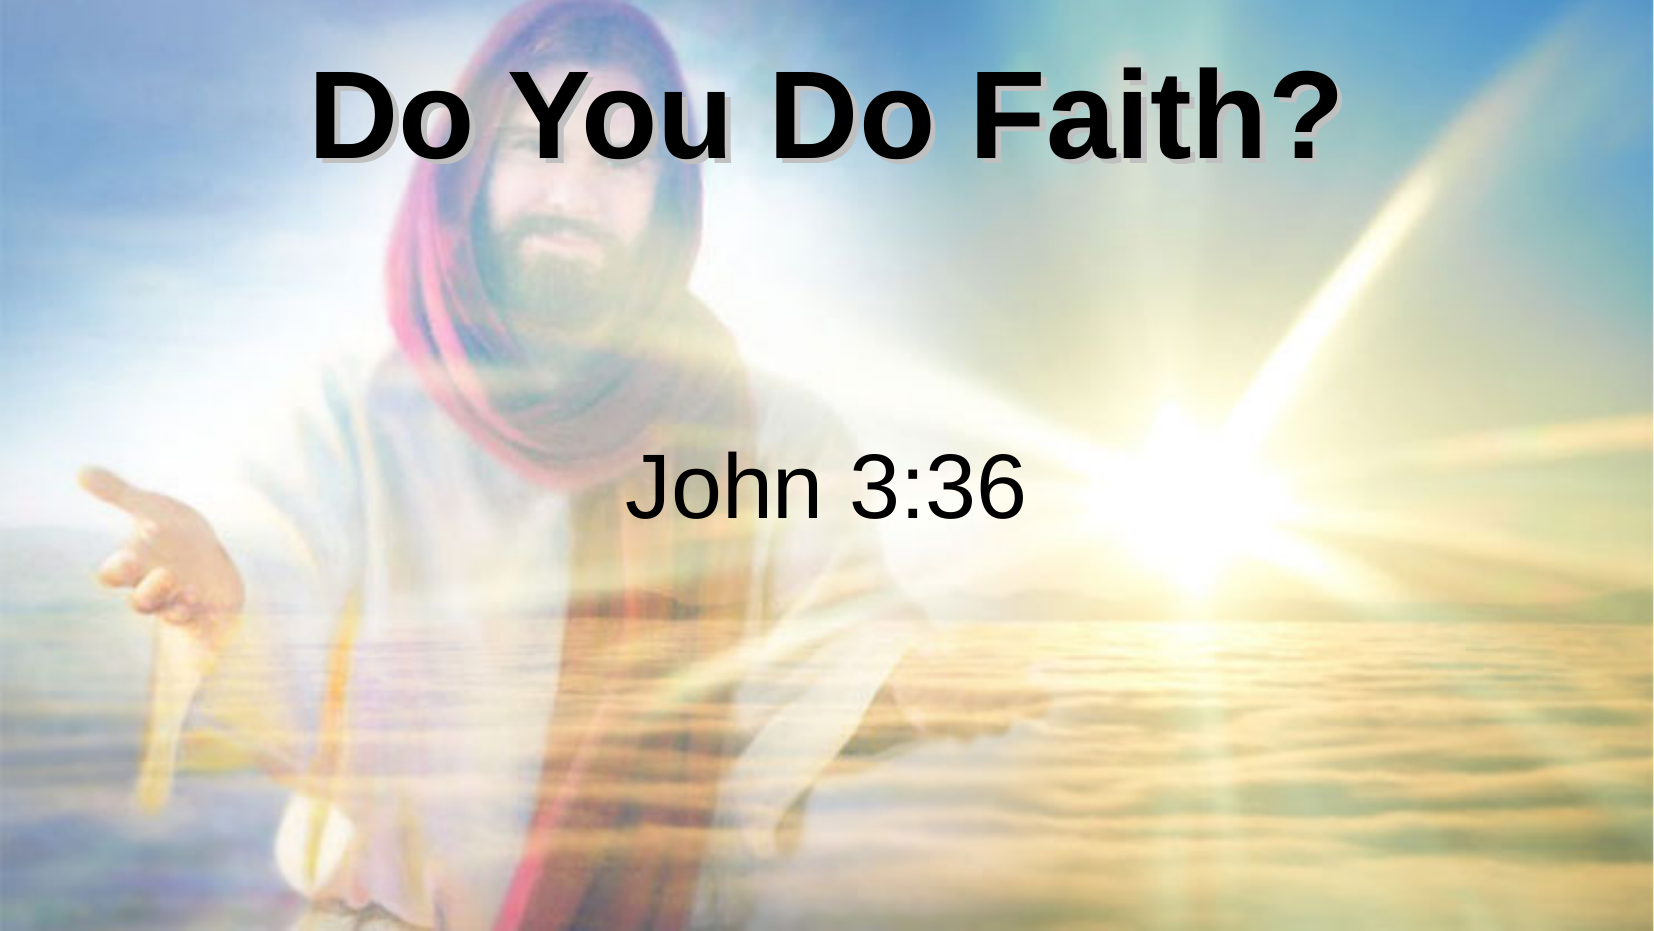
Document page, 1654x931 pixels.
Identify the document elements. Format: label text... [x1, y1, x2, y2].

subtitle John 3:36 [82, 217, 1571, 758]
picture [0, 0, 1654, 931]
title Do You Do Faith? [82, 37, 1571, 193]
